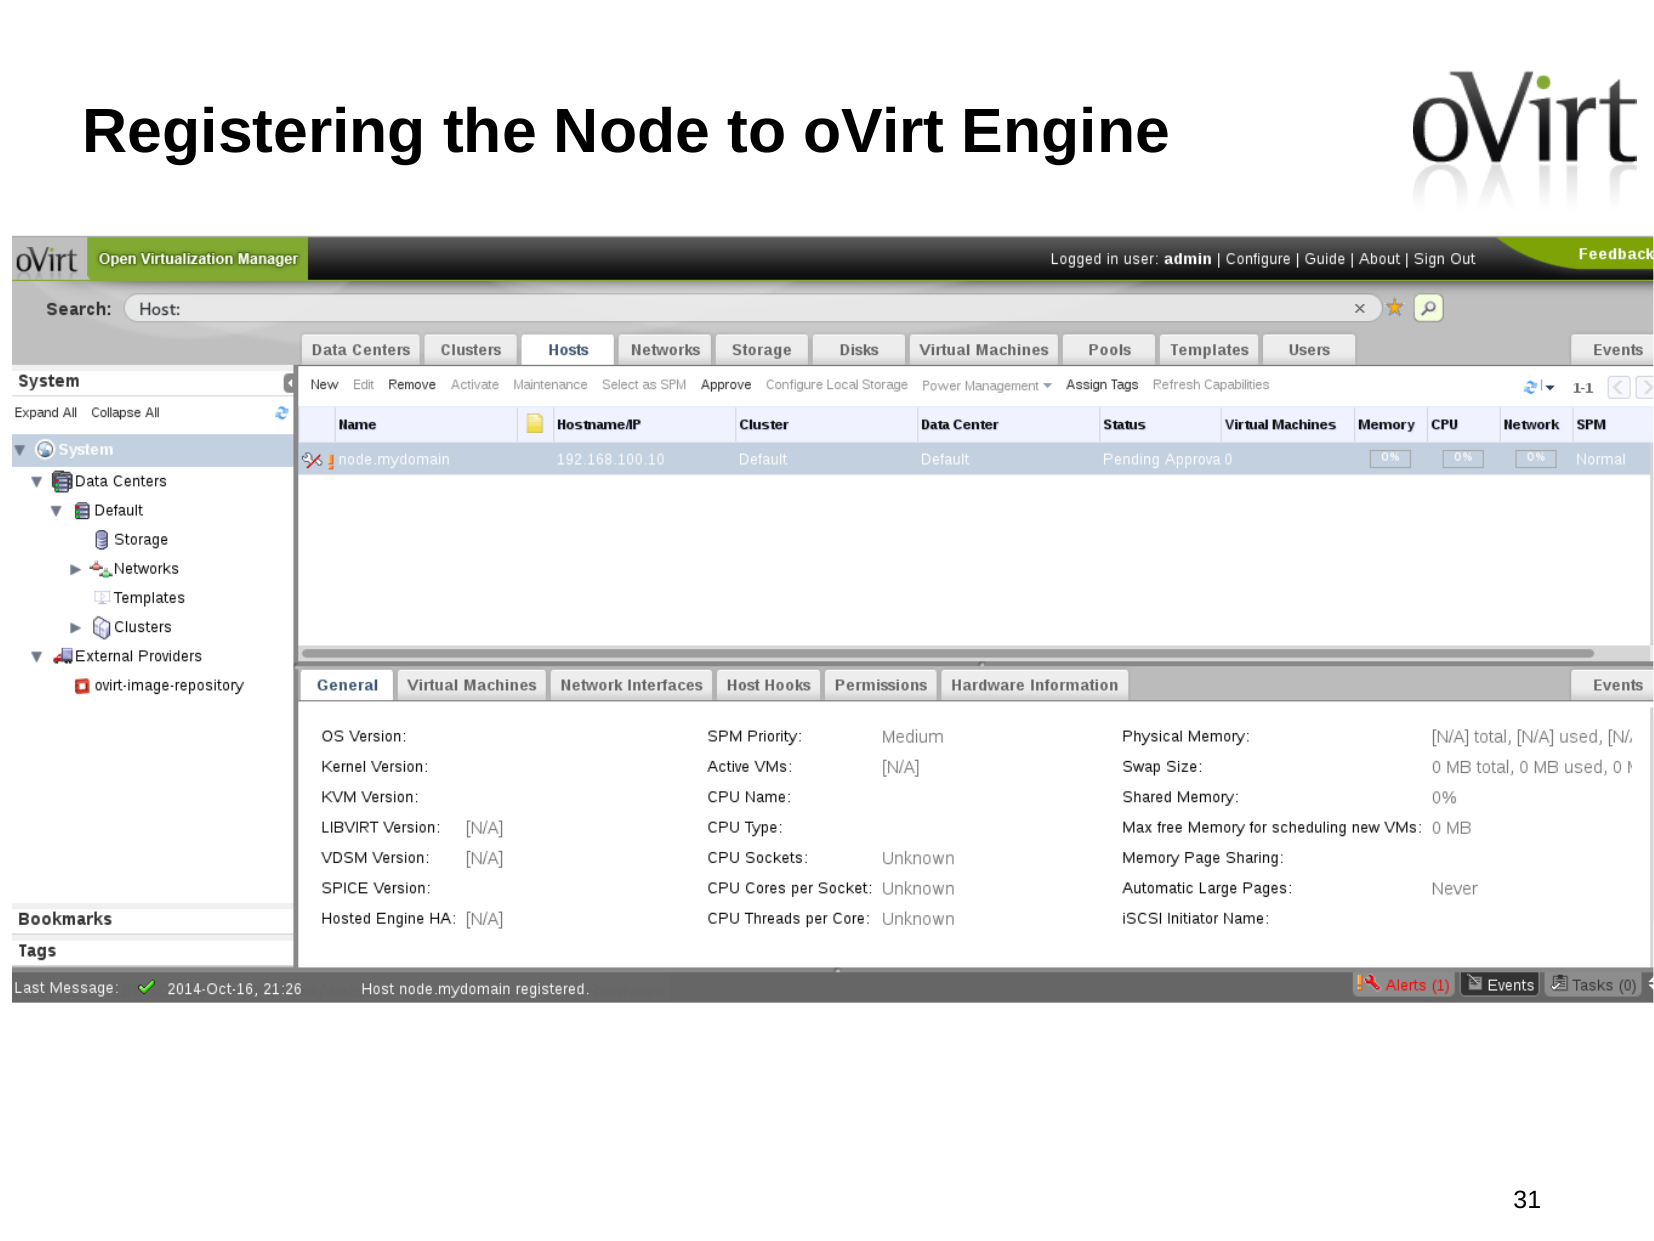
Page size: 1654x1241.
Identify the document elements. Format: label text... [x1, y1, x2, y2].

title Registering the Node to oVirt Engine [82, 37, 1378, 226]
picture [1413, 63, 1637, 212]
picture [12, 235, 1654, 1004]
